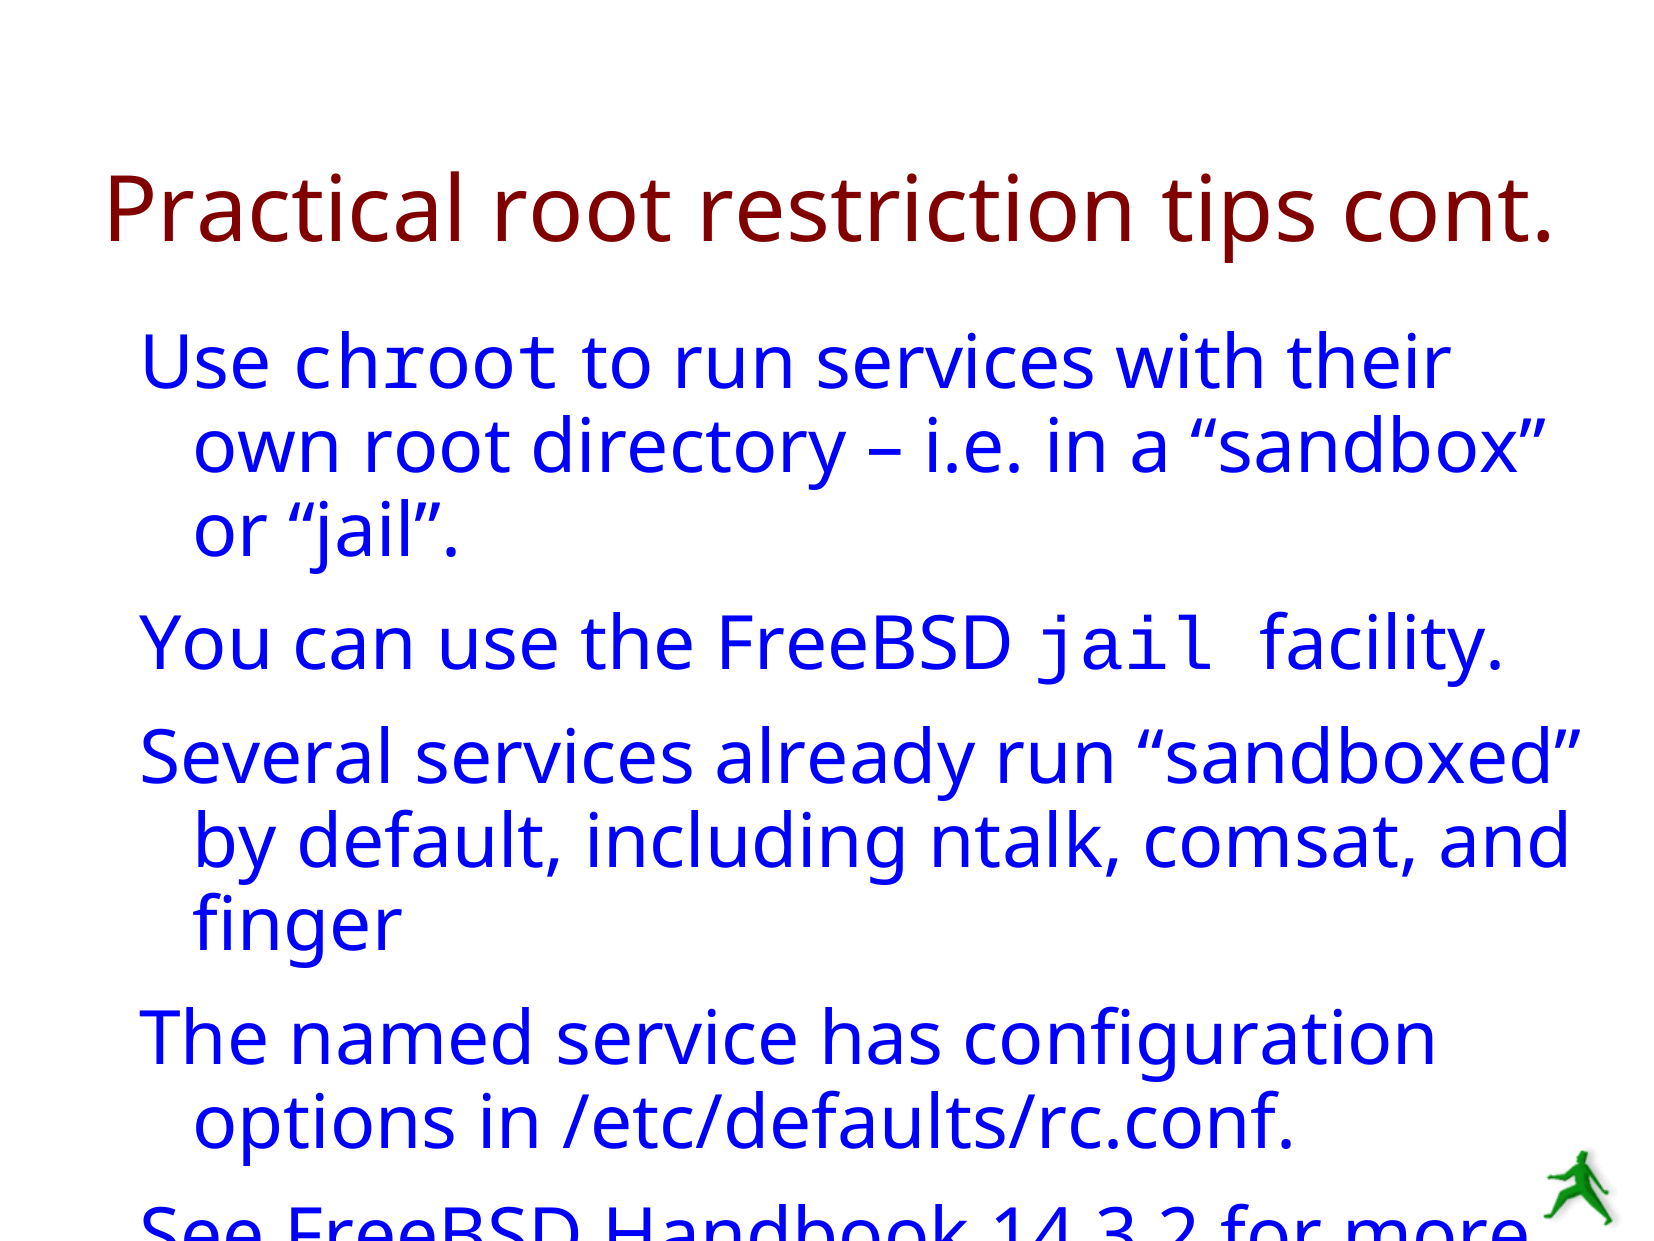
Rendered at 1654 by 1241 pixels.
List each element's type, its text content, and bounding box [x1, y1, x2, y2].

picture [1588, 1135, 1633, 1228]
title Practical root restriction tips cont. [87, 97, 1572, 316]
list Use chroot to run services with their own root directory – i.e. in a “sandbox” or “jail”. You can use the FreeBSD jail facility. Several services already run “sandboxed” by default, including ntalk, comsat, and finger The named service has configuration options in /etc/defaults/rc.conf. See FreeBSD Handbook 14.3.2 for more details. [121, 321, 1588, 1232]
